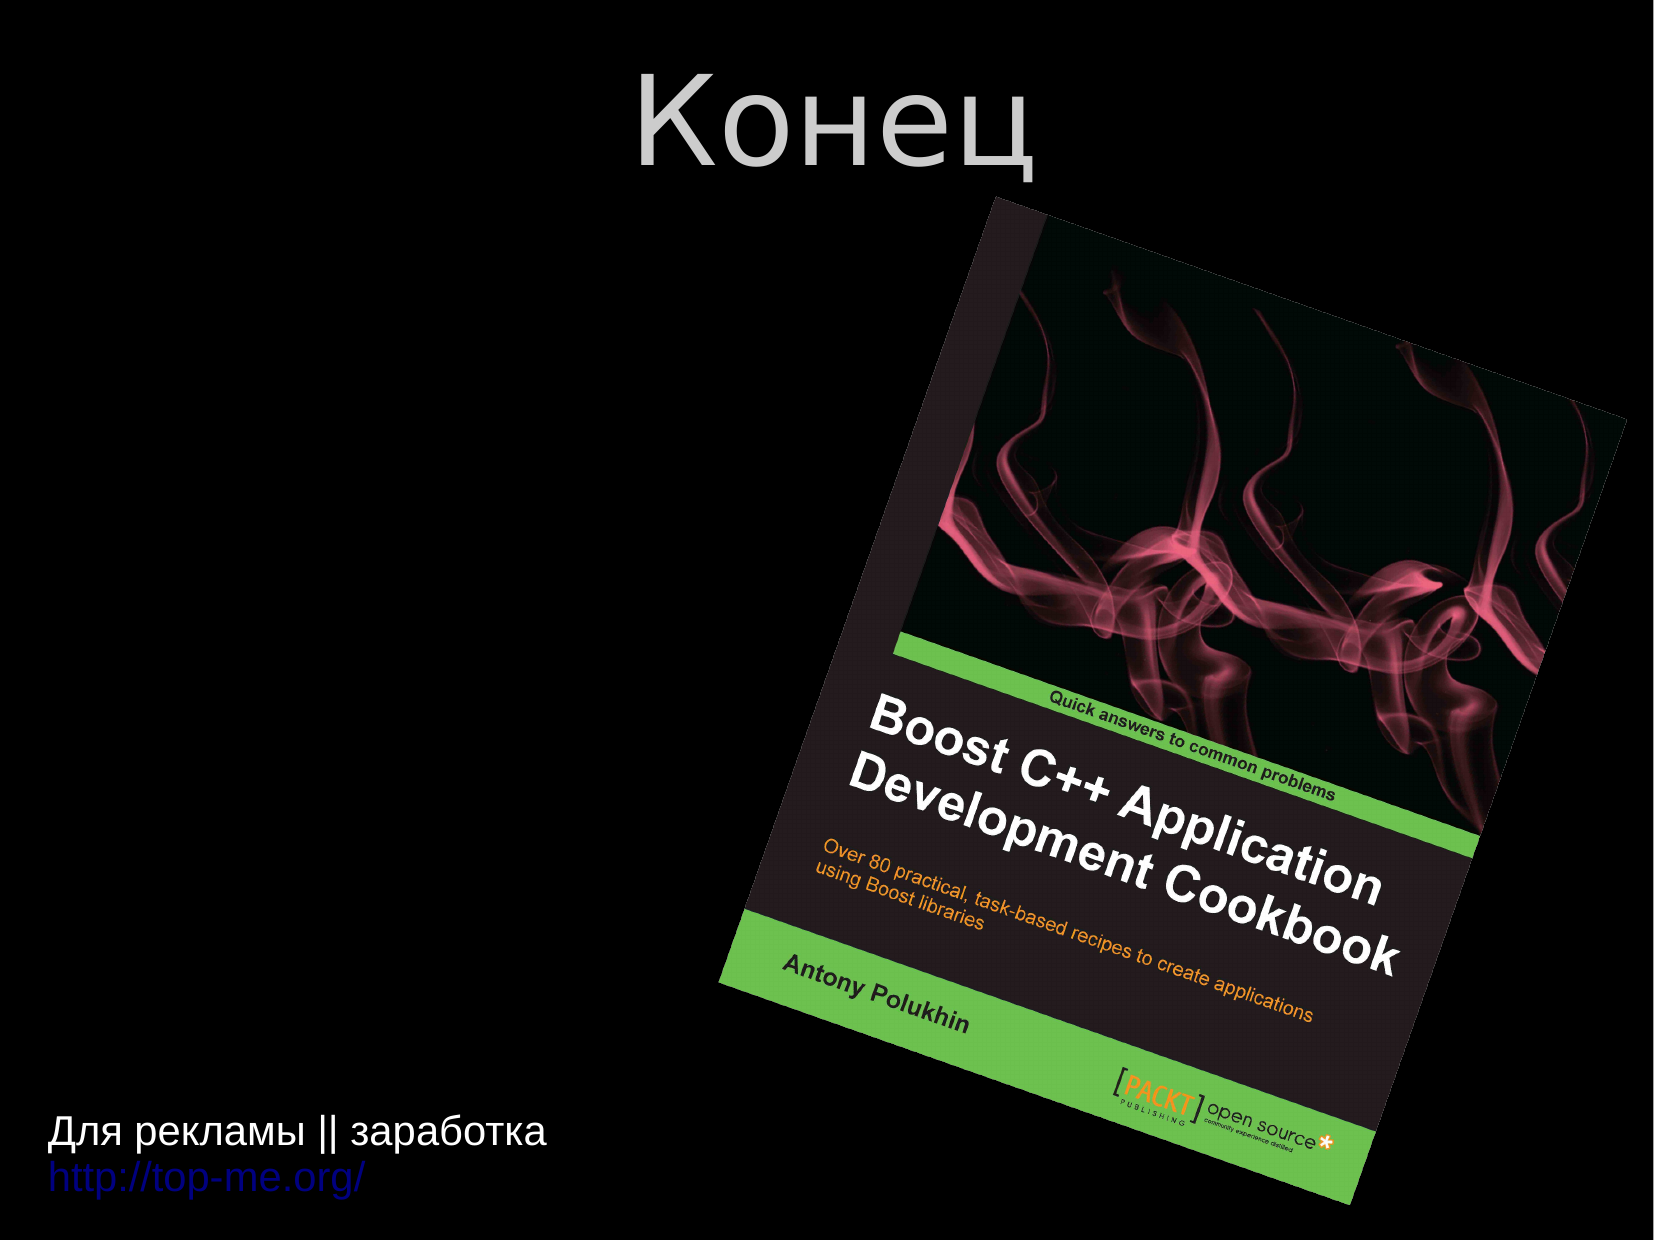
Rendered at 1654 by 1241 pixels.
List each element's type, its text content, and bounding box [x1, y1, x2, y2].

title Конец [90, 45, 1579, 200]
text_box Для рекламы || заработка http://top-me.org/ [47, 1107, 796, 1241]
picture [718, 196, 1627, 1205]
